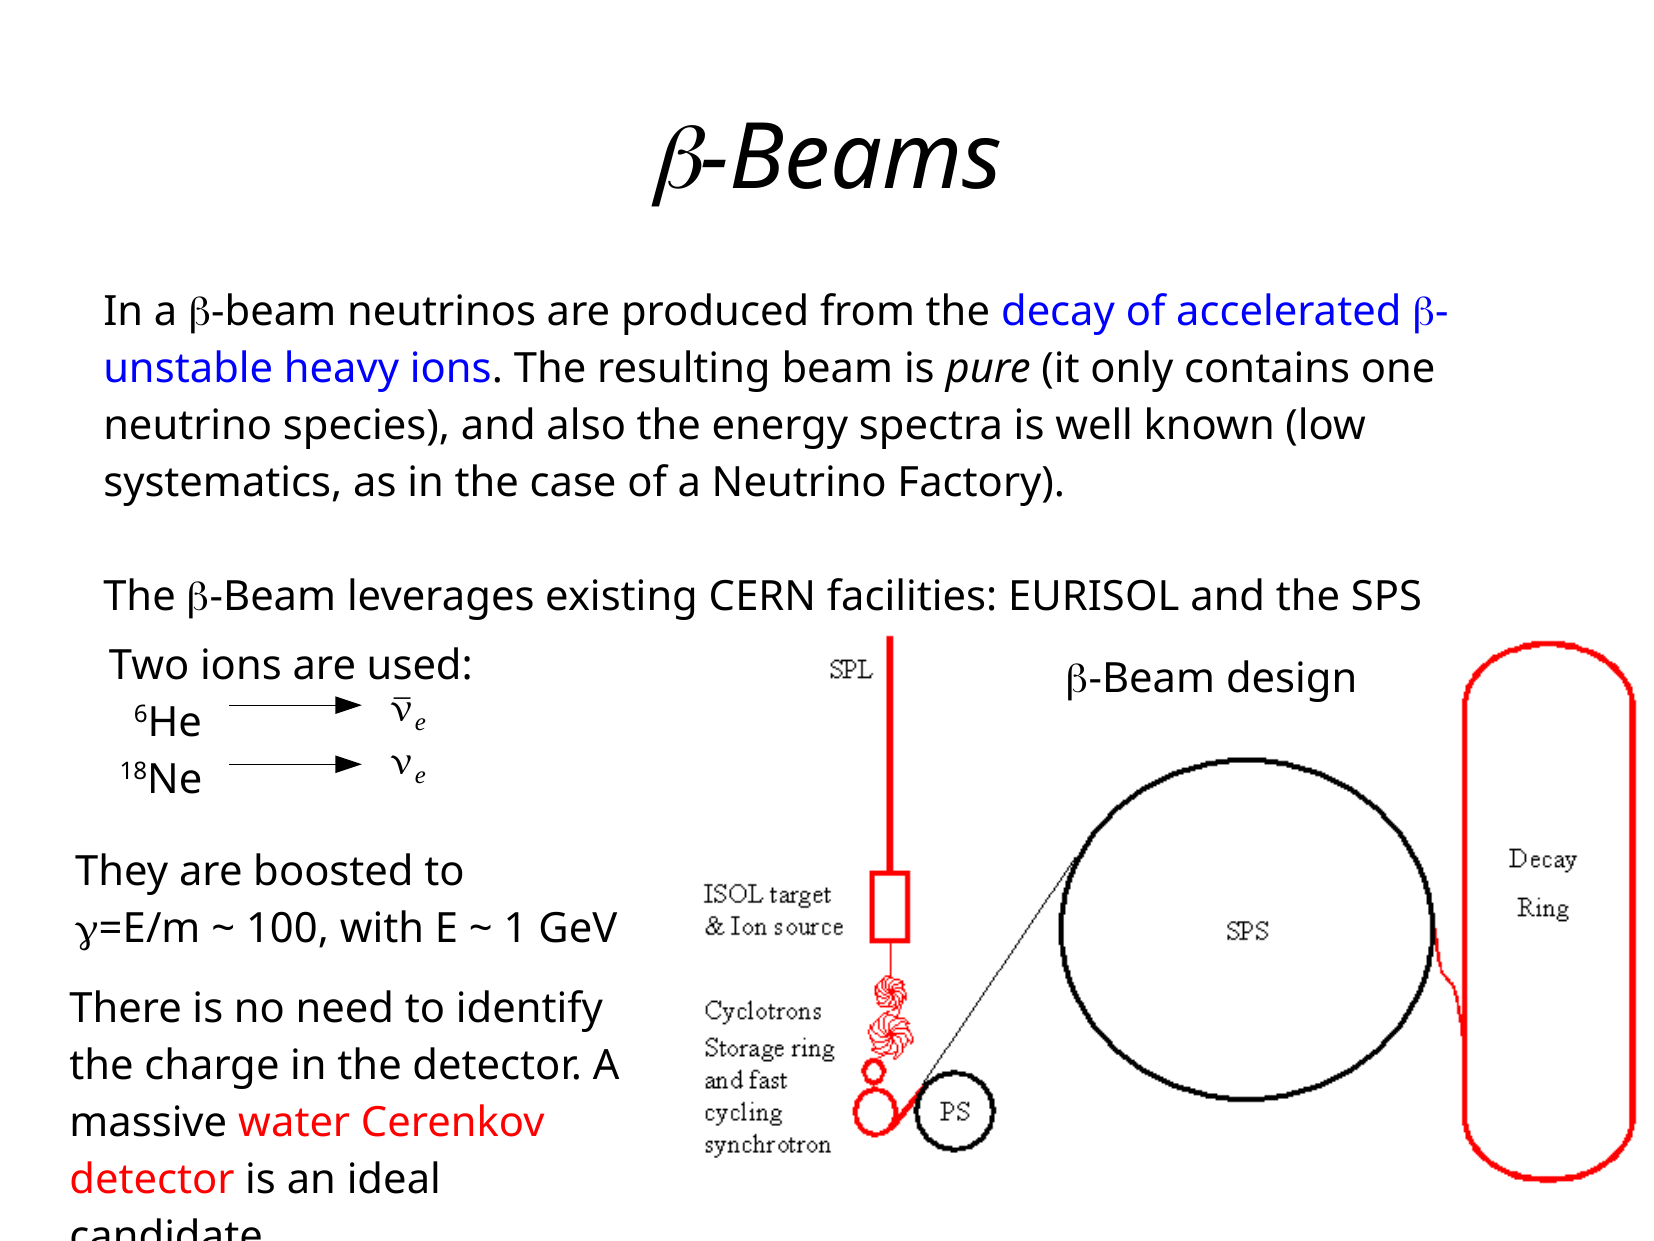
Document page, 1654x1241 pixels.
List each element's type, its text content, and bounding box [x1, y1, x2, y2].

text_box They are boosted to g=E/m ~ 100, with E ~ 1 GeV [60, 833, 674, 953]
text_box b-Beam design [1050, 640, 1400, 711]
text_box In a b-beam neutrinos are produced from the decay of accelerated b-unstable heavy ions. The resulting beam is pure (it only contains one neutrino species), and also the energy spectra is well known (low systematics, as in the case of a Neutrino Factory). The b-Beam leverages existing CERN facilities: EURISOL and the SPS [88, 273, 1563, 598]
picture [691, 633, 1638, 1185]
text_box Two ions are used: 6He 18Ne [94, 627, 540, 796]
title b-Beams [82, 49, 1571, 257]
text_box There is no need to identify the charge in the detector. A massive water Cerenkov detector is an ideal candidate. [54, 970, 670, 1186]
text_box [1010, 869, 1201, 946]
